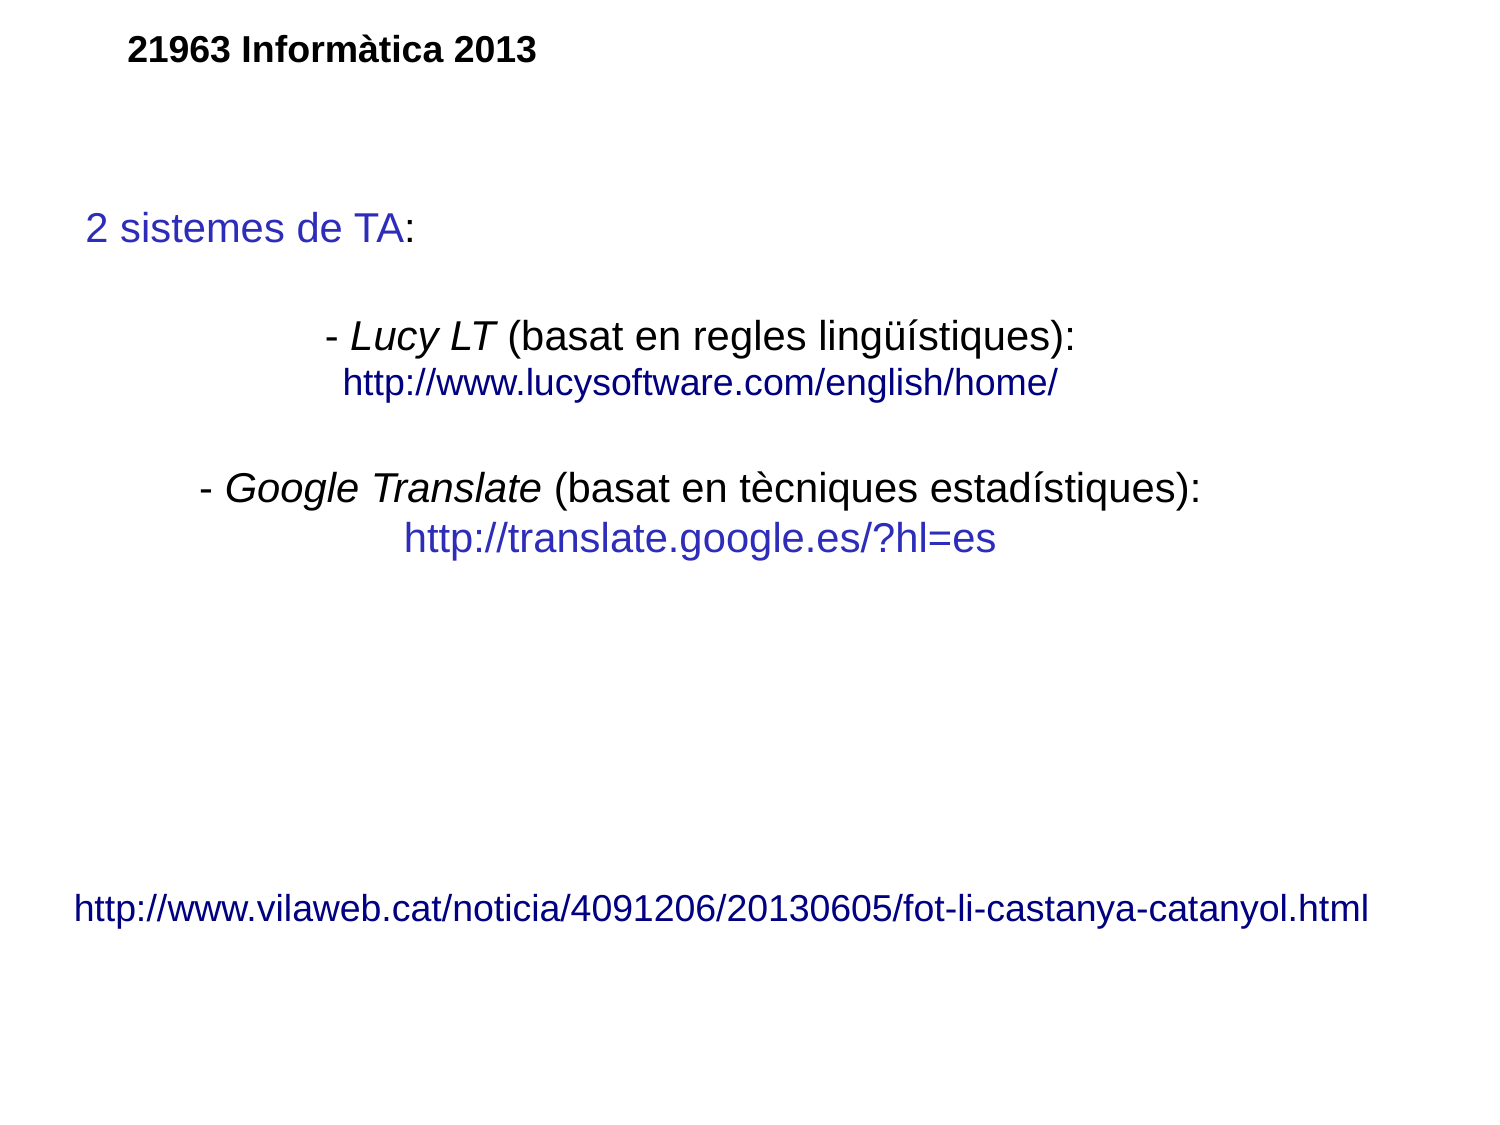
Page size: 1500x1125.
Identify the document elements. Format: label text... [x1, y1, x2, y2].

text_box 2 sistemes de TA: - Lucy LT (basat en regles lingüístiques): http://www.lucysoftware.com/english/home/ - Google Translate (basat en tècniques estadístiques): http://translate.google.es/?hl=es [70, 178, 1331, 638]
text_box 21963 Informàtica 2013 [112, 20, 1388, 85]
text_box http://www.vilaweb.cat/noticia/4091206/20130605/fot-li-castanya-catanyol.html [59, 838, 1441, 938]
